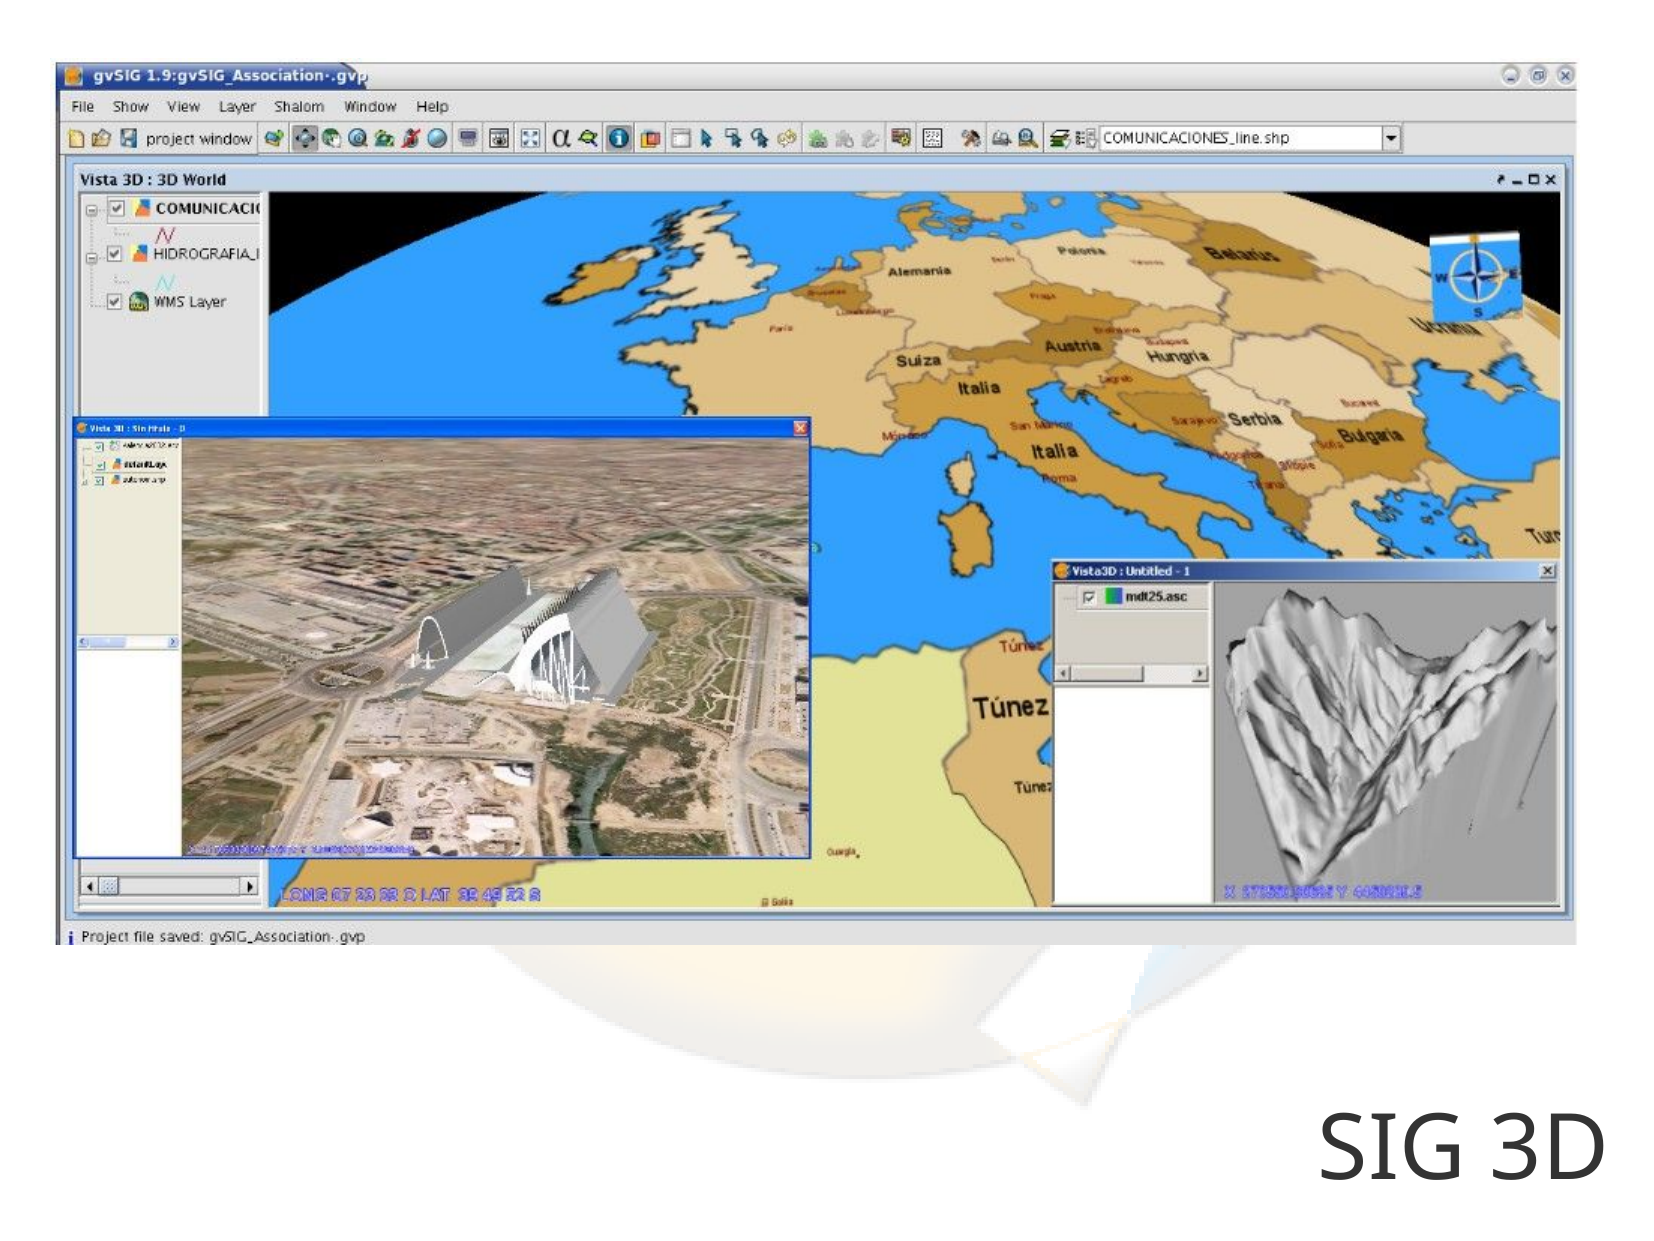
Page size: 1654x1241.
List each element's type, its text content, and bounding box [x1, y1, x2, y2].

text_box SIG 3D [620, 1077, 1625, 1211]
picture [50, 58, 1580, 945]
